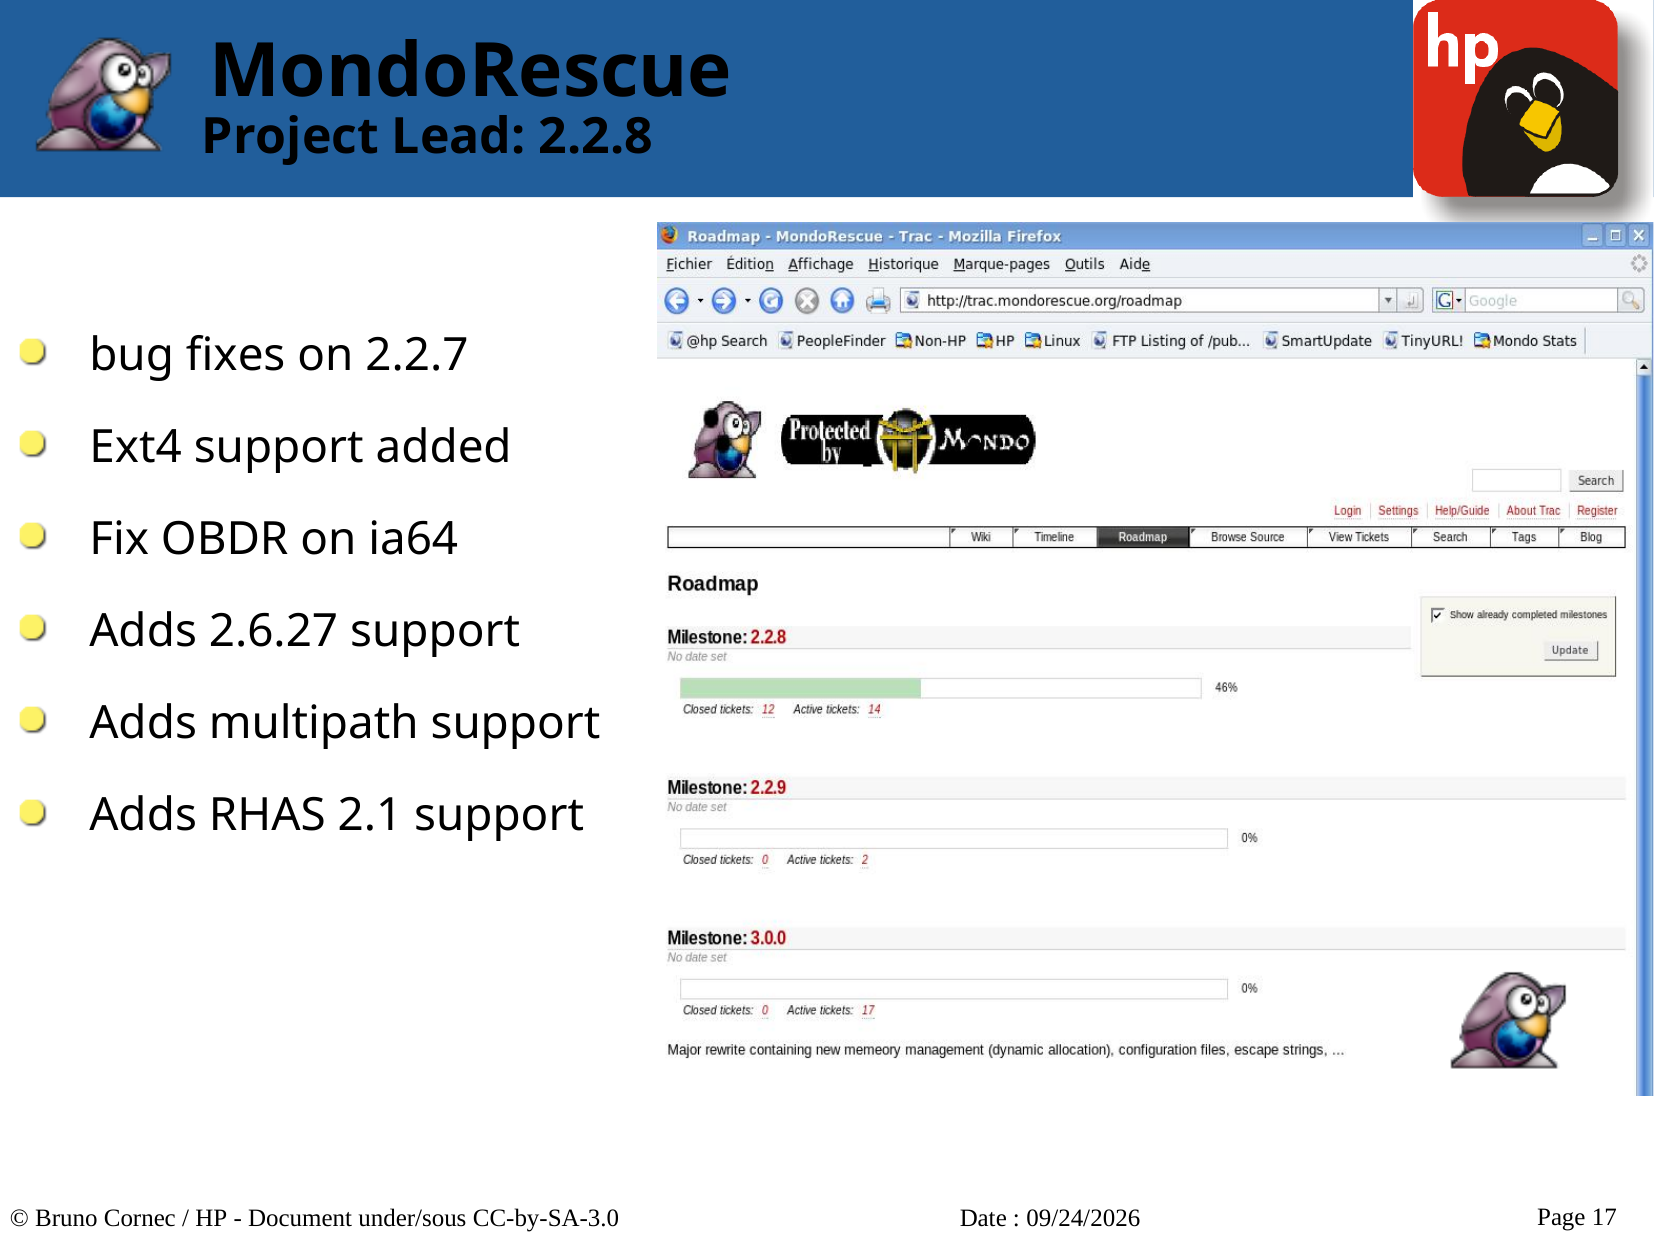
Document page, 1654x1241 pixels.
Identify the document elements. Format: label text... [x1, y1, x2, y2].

picture [657, 0, 1654, 1109]
picture [0, 0, 211, 199]
list bug fixes on 2.2.7 Ext4 support added Fix OBDR on ia64 Adds 2.6.27 support Adds multipath support Adds RHAS 2.1 support [6, 321, 623, 1241]
title Project Lead: 2.2.8 [201, 32, 1191, 241]
